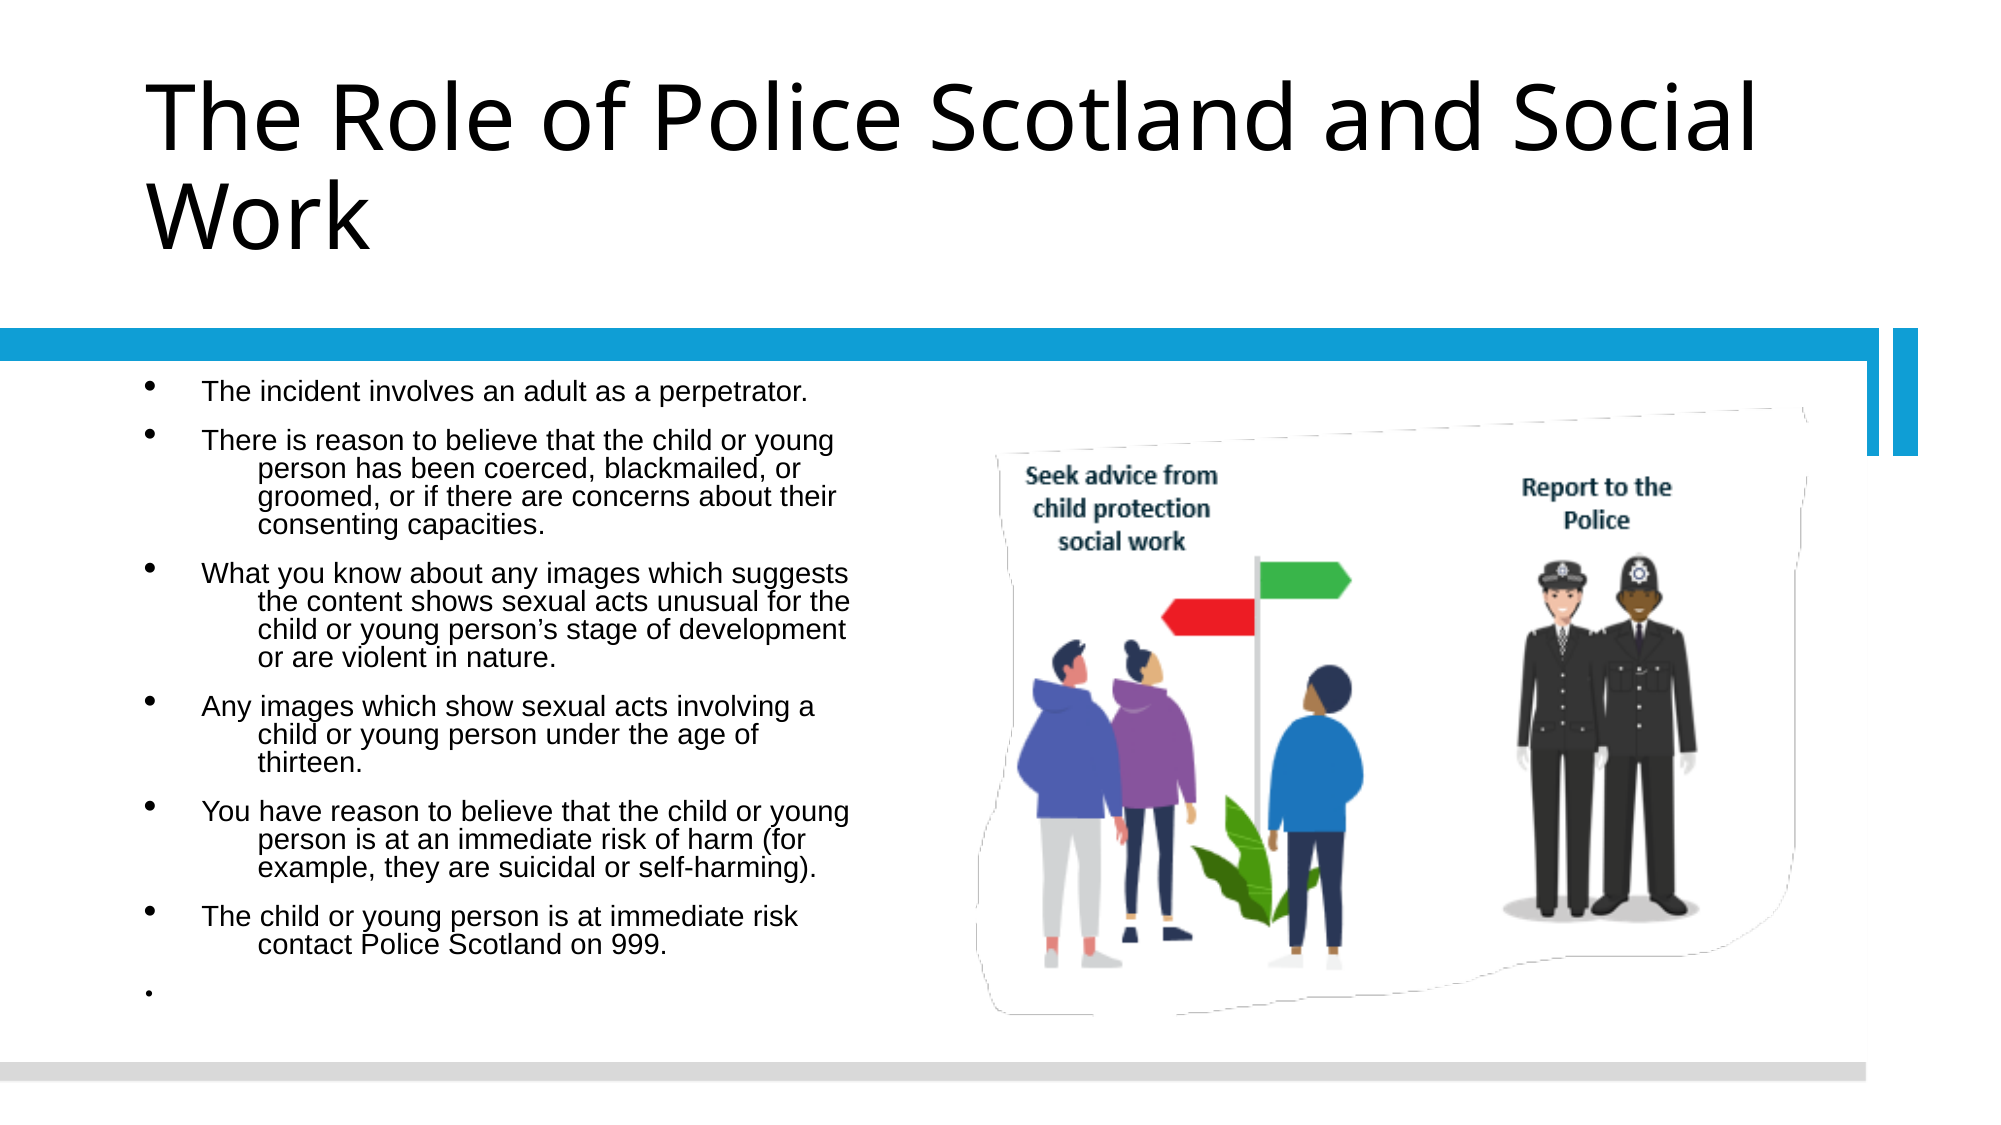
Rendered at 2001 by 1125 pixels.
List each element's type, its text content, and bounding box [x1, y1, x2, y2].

list The incident involves an adult as a perpetrator. There is reason to believe that the child or young person has been coerced, blackmailed, or groomed, or if there are concerns about their consenting capacities. What you know about any images which suggests the content shows sexual acts unusual for the child or young person’s stage of development or are violent in nature. Any images which show sexual acts involving a child or young person under the age of thirteen. You have reason to believe that the child or young person is at an immediate risk of harm (for example, they are suicidal or self-harming). The child or young person is at immediate risk contact Police Scotland on 999. [130, 361, 874, 1024]
text_box [0, 0, 2000, 1125]
title The Role of Police Scotland and Social Work [130, 63, 1782, 277]
picture [975, 407, 1809, 1017]
